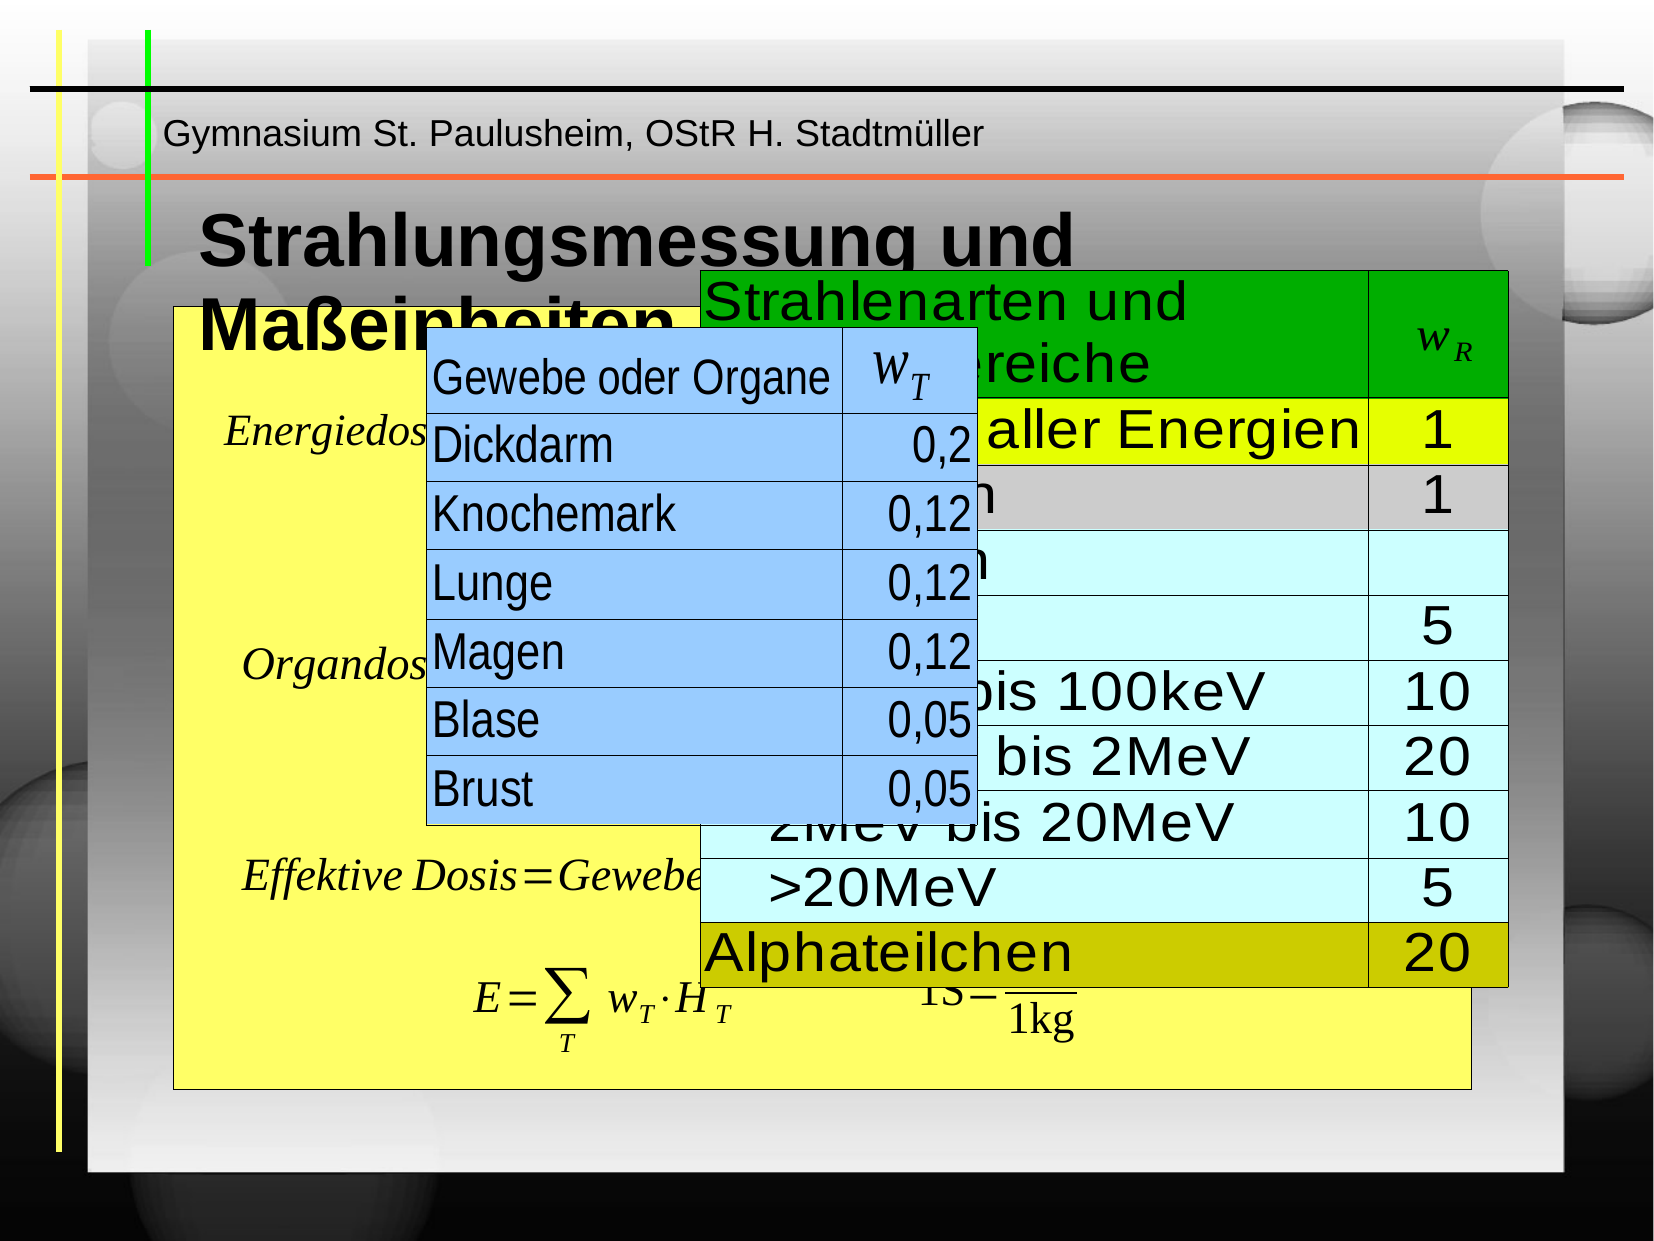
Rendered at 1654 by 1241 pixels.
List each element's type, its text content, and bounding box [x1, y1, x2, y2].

chart [210, 267, 1514, 1059]
text_box [427, 317, 442, 325]
text_box Gymnasium St. Paulusheim, OStR H. Stadtmüller [147, 105, 1006, 163]
text_box [472, 317, 487, 325]
text_box [220, 306, 239, 336]
text_box [173, 306, 1472, 1090]
text_box Strahlungsmessung und Maßeinheiten [183, 190, 1576, 290]
text_box [580, 306, 696, 325]
picture [0, 0, 1654, 1241]
text_box [647, 317, 662, 325]
text_box [516, 316, 531, 325]
text_box [471, 306, 572, 325]
text_box [603, 316, 618, 325]
